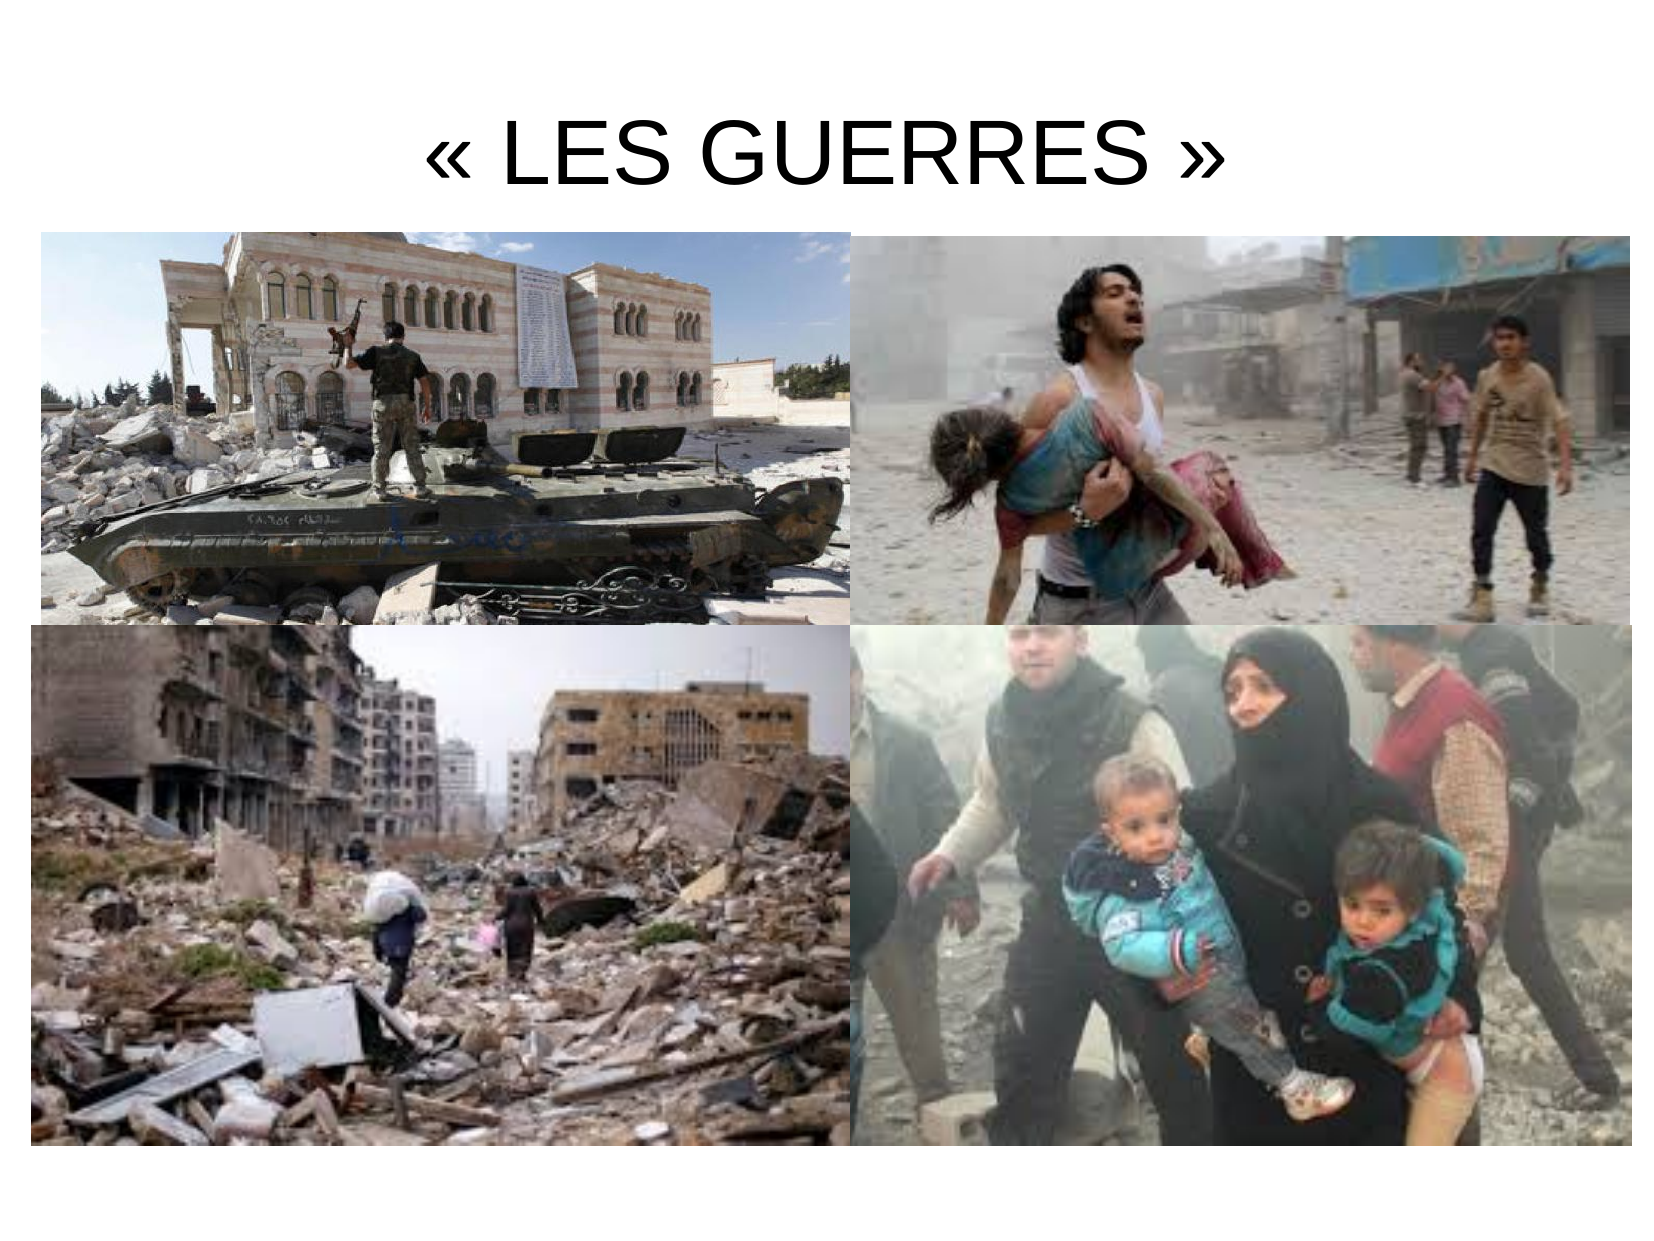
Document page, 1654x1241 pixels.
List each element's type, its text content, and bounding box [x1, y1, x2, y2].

picture [31, 232, 1632, 1146]
title « LES GUERRES » [82, 49, 1571, 236]
